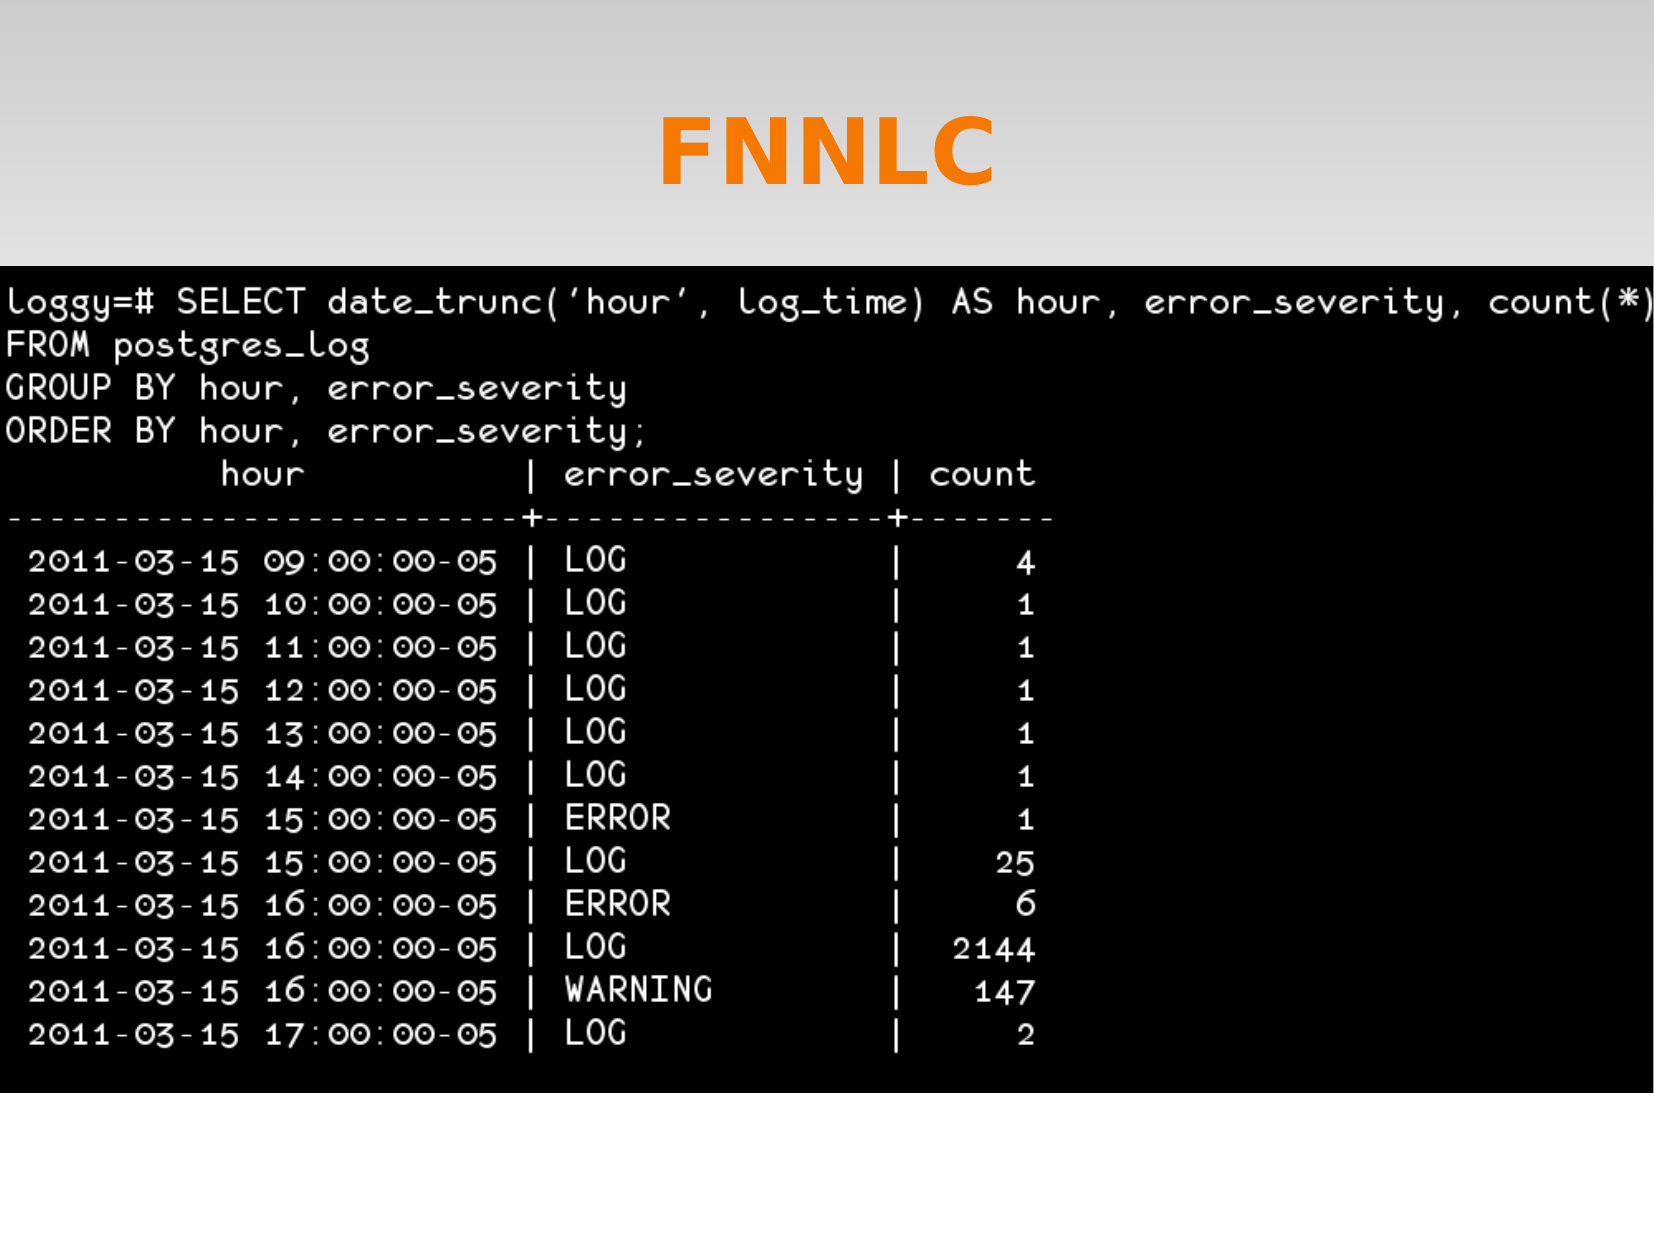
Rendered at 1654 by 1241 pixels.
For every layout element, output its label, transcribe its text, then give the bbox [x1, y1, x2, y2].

title FNNLC [82, 49, 1571, 257]
picture [0, 266, 1654, 1093]
